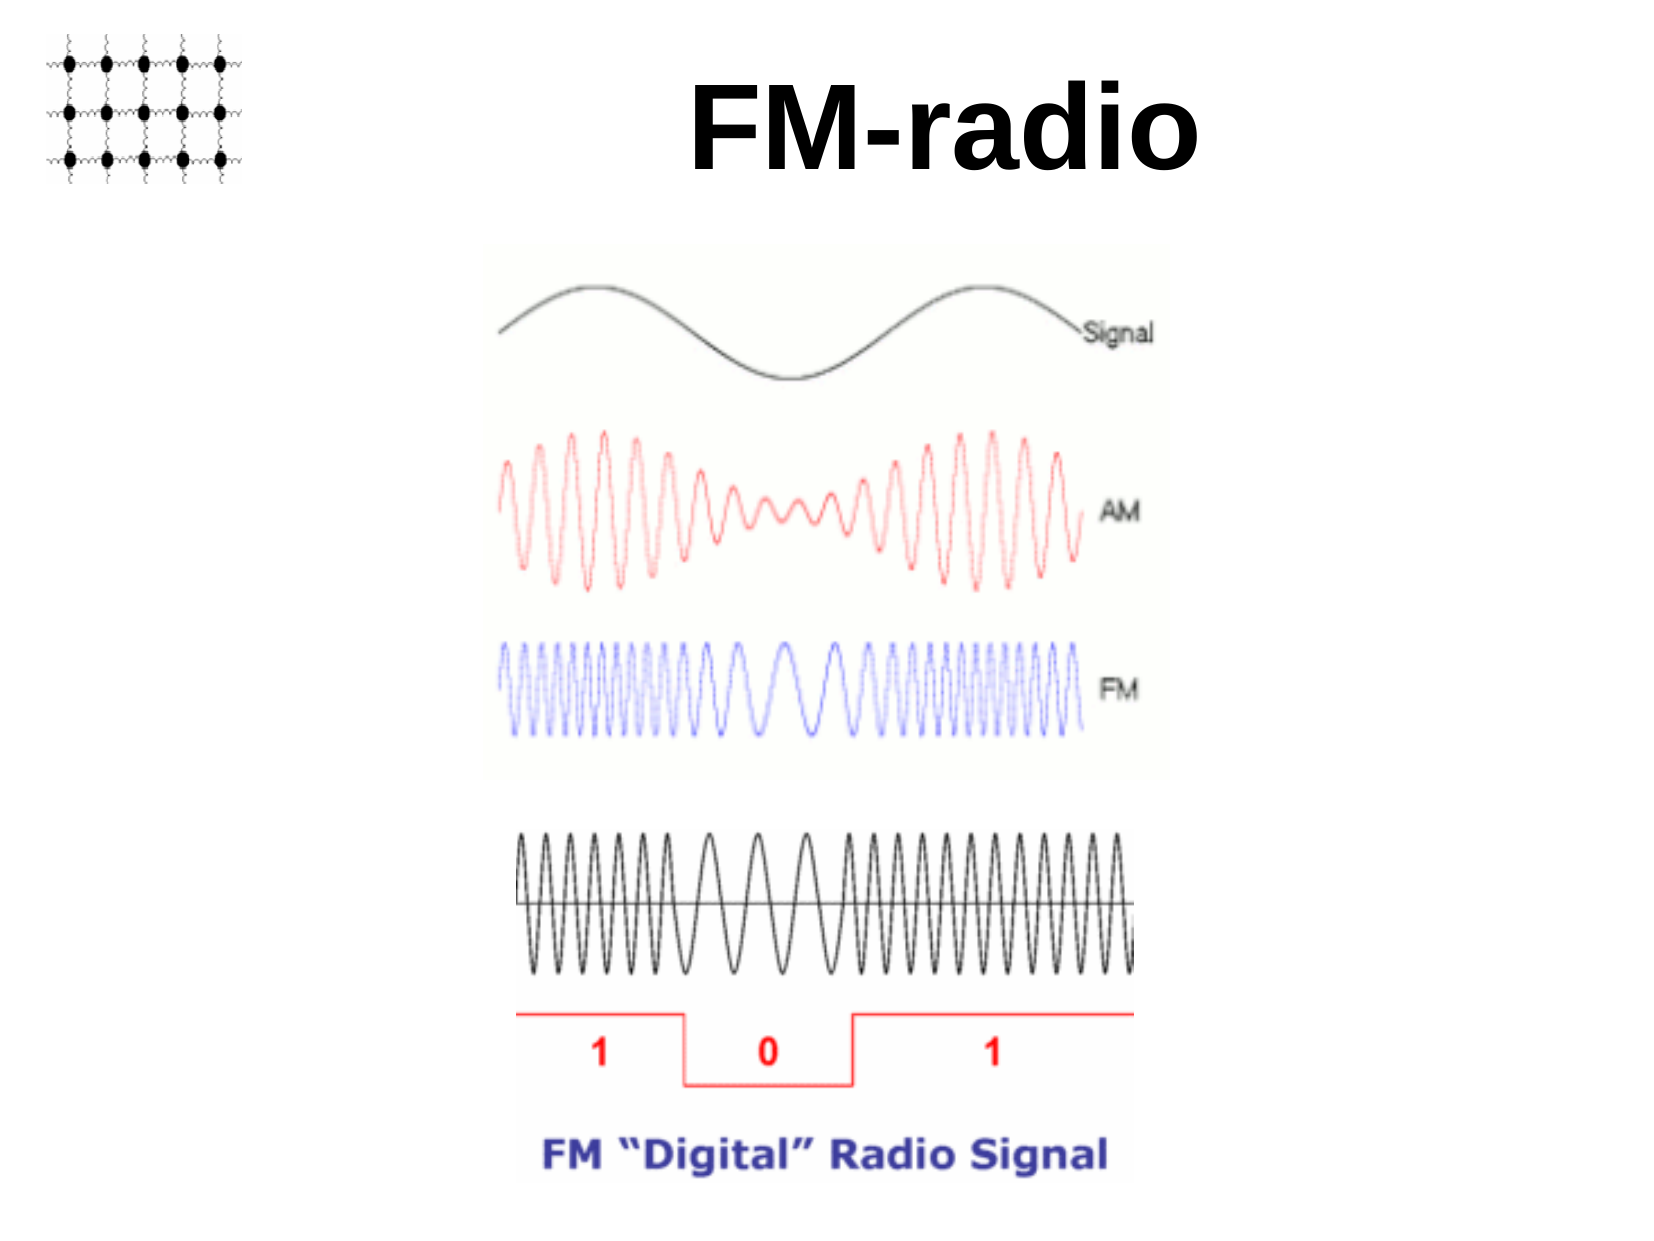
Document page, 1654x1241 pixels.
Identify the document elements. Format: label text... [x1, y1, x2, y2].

title FM-radio [200, 23, 1654, 231]
picture [11, 12, 245, 189]
picture [516, 829, 1134, 1184]
picture [483, 244, 1170, 780]
